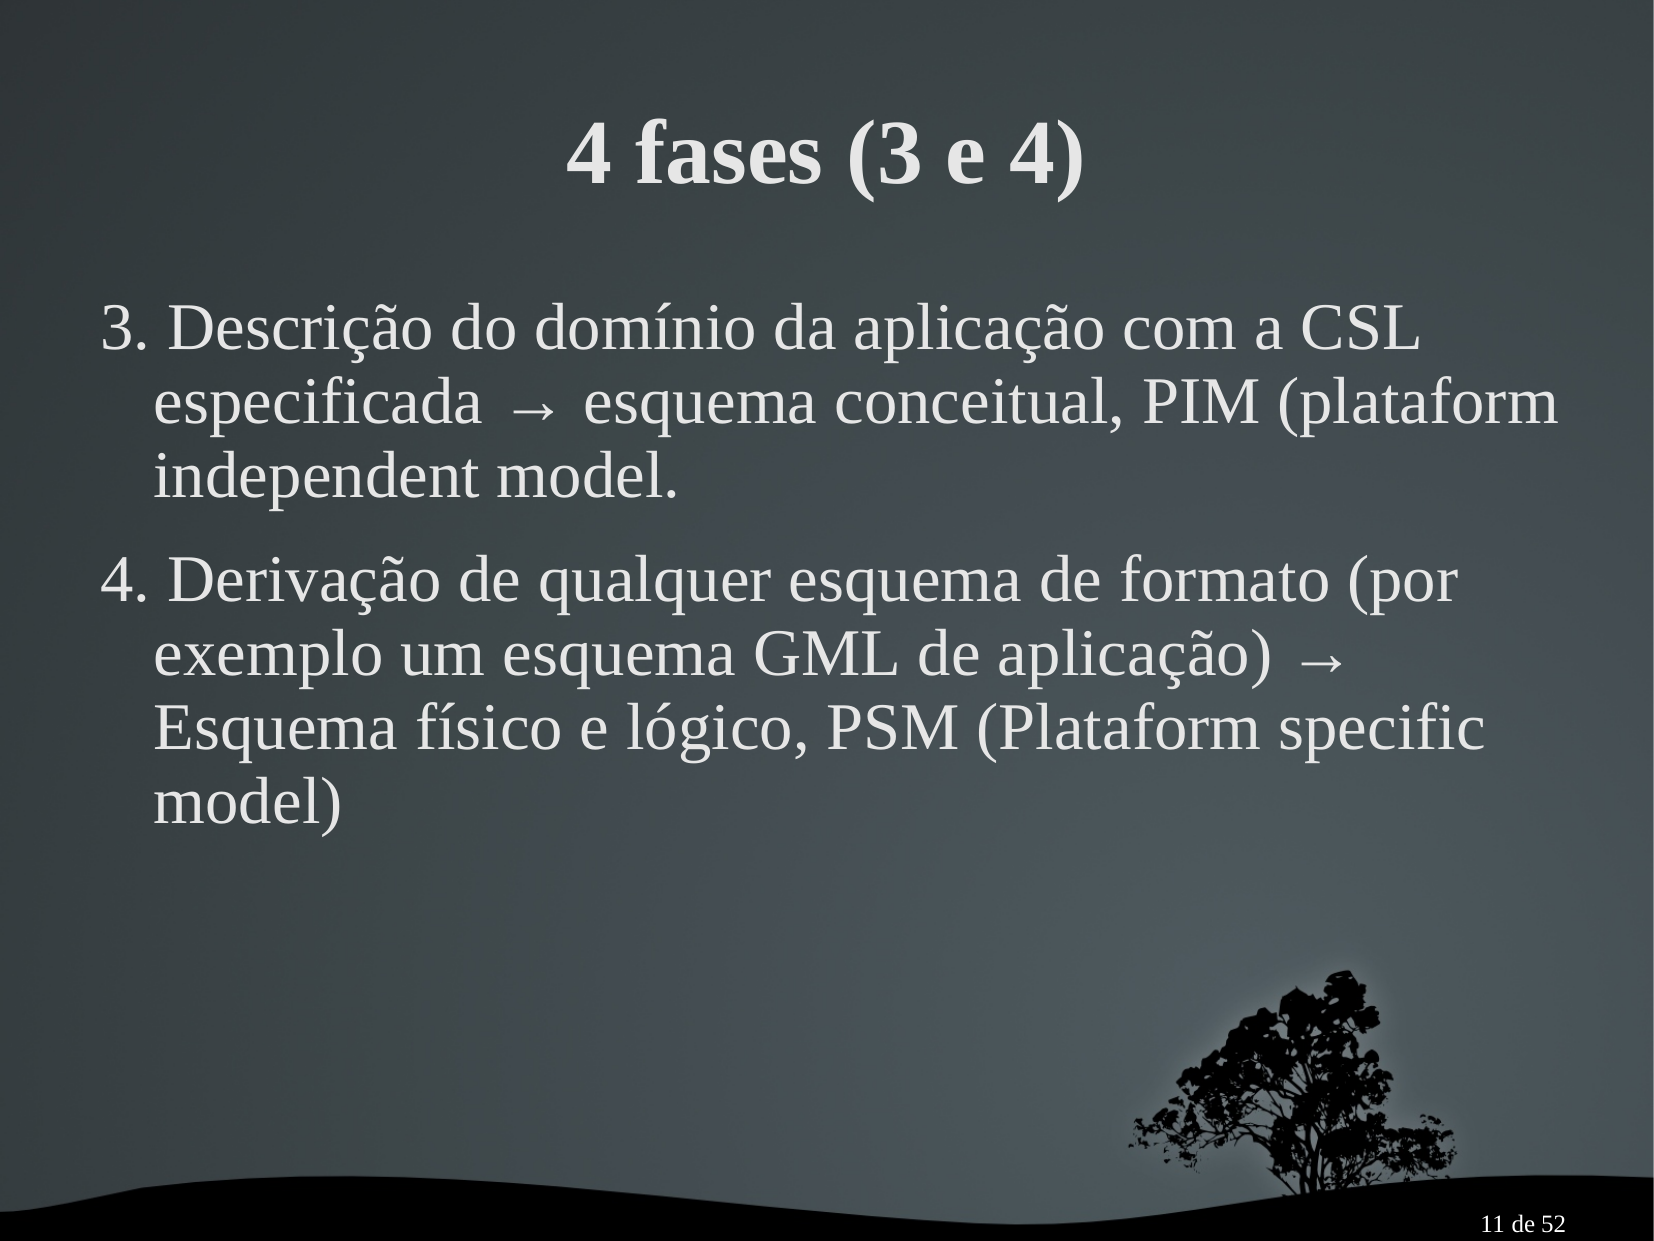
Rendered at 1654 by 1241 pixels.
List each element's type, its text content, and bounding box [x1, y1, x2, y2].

list 3. Descrição do domínio da aplicação com a CSL especificada → esquema conceitual, PIM (plataform independent model. 4. Derivação de qualquer esquema de formato (por exemplo um esquema GML de aplicação) → Esquema físico e lógico, PSM (Plataform specific model) [82, 290, 1571, 1109]
title 4 fases (3 e 4) [82, 49, 1571, 257]
picture [0, 0, 1654, 1241]
